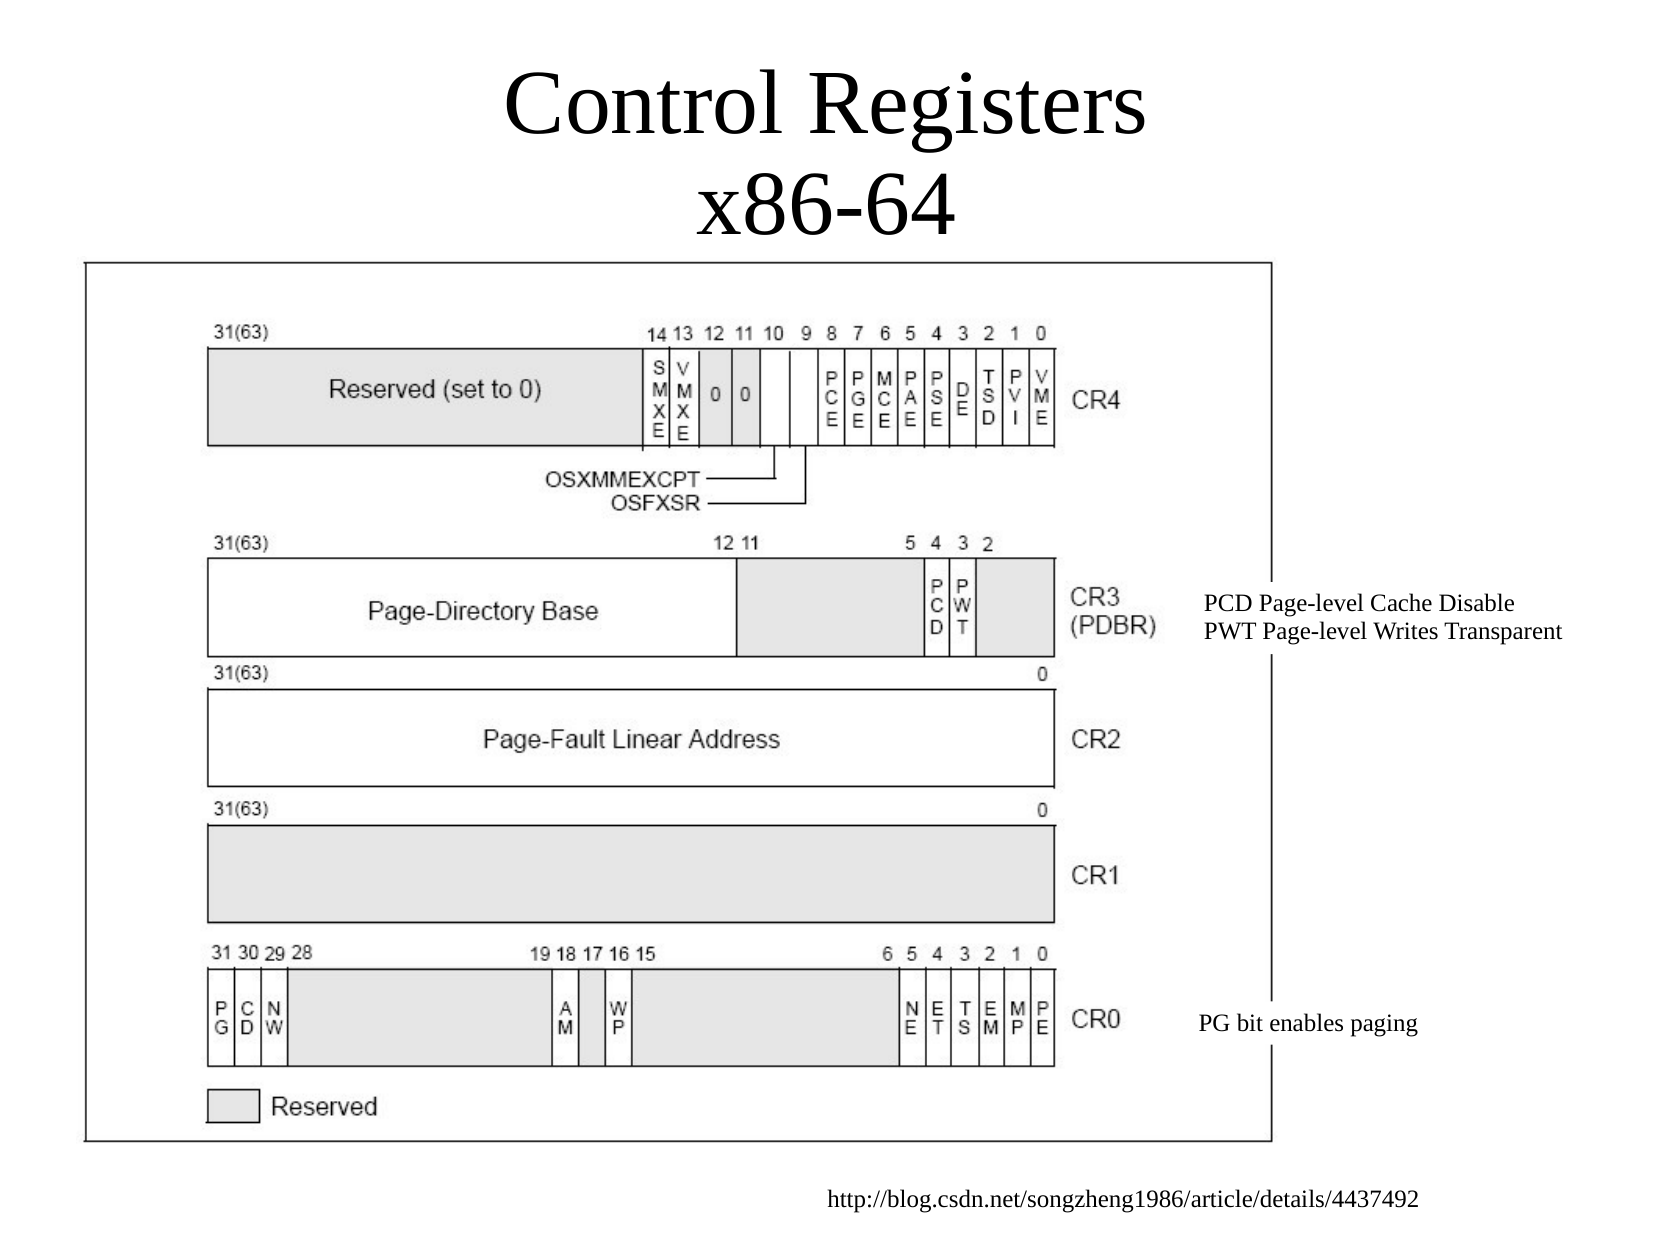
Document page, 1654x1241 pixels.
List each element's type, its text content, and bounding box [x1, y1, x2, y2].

picture [76, 256, 1279, 1148]
text_box PCD Page-level Cache Disable PWT Page-level Writes Transparent [1189, 582, 1620, 655]
title Control Registers x86-64 [82, 49, 1571, 257]
text_box http://blog.csdn.net/songzheng1986/article/details/4437492 [812, 1177, 1503, 1221]
text_box PG bit enables paging [1183, 1001, 1461, 1045]
